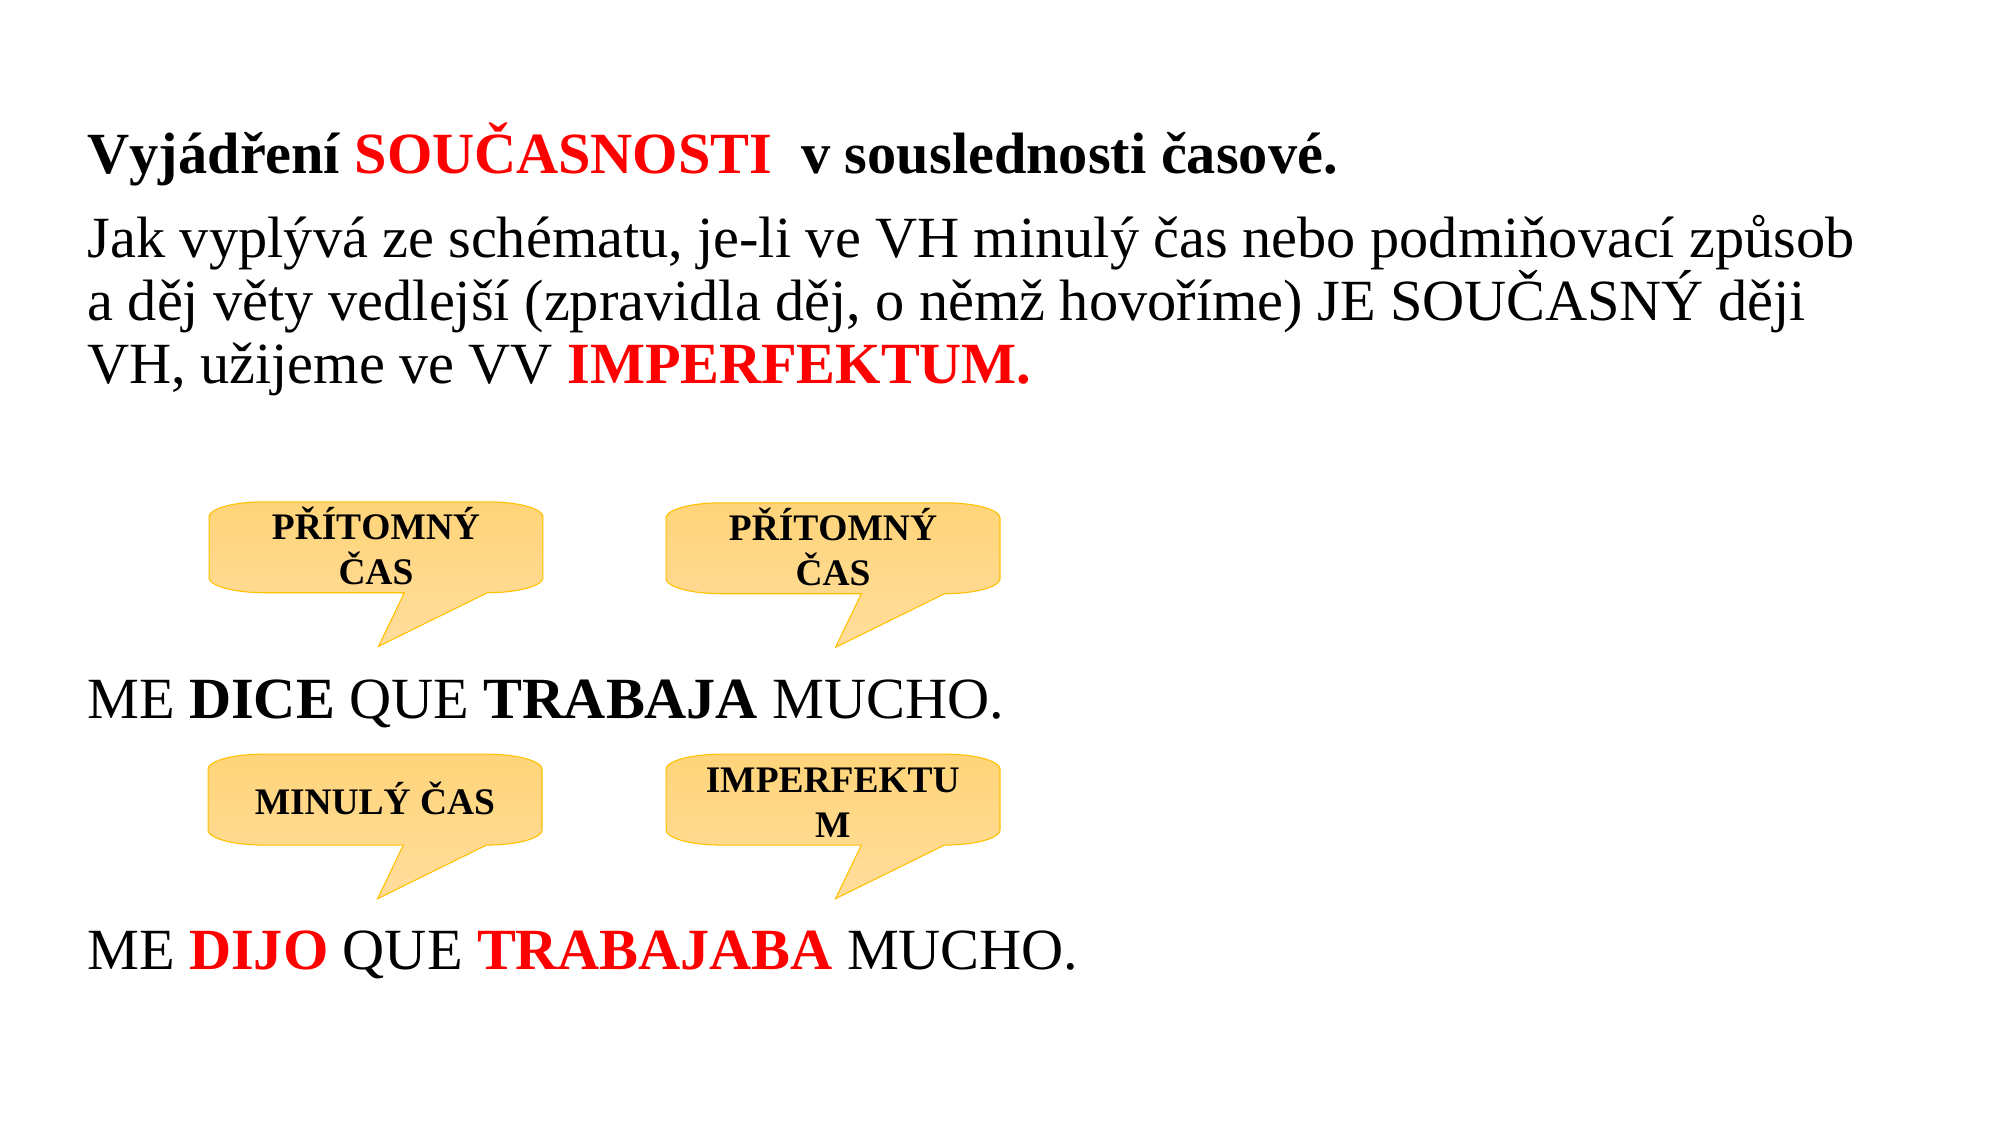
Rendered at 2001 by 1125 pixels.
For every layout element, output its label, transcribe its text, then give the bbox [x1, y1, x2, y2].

text_box PŘÍTOMNÝ ČAS [209, 501, 543, 647]
text_box IMPERFEKTUM [666, 754, 1000, 899]
text_box MINULÝ ČAS [208, 754, 543, 899]
list Vyjádření SOUČASNOSTI v souslednosti časové. Jak vyplývá ze schématu, je-li ve VH minulý čas nebo podmiňovací způsob a děj věty vedlejší (zpravidla děj, o němž hovoříme) JE SOUČASNÝ ději VH, užijeme ve VV IMPERFEKTUM. ME DICE QUE TRABAJA MUCHO. ME DIJO QUE TRABAJABA MUCHO. [72, 116, 1934, 1070]
text_box PŘÍTOMNÝ ČAS [666, 502, 1000, 648]
